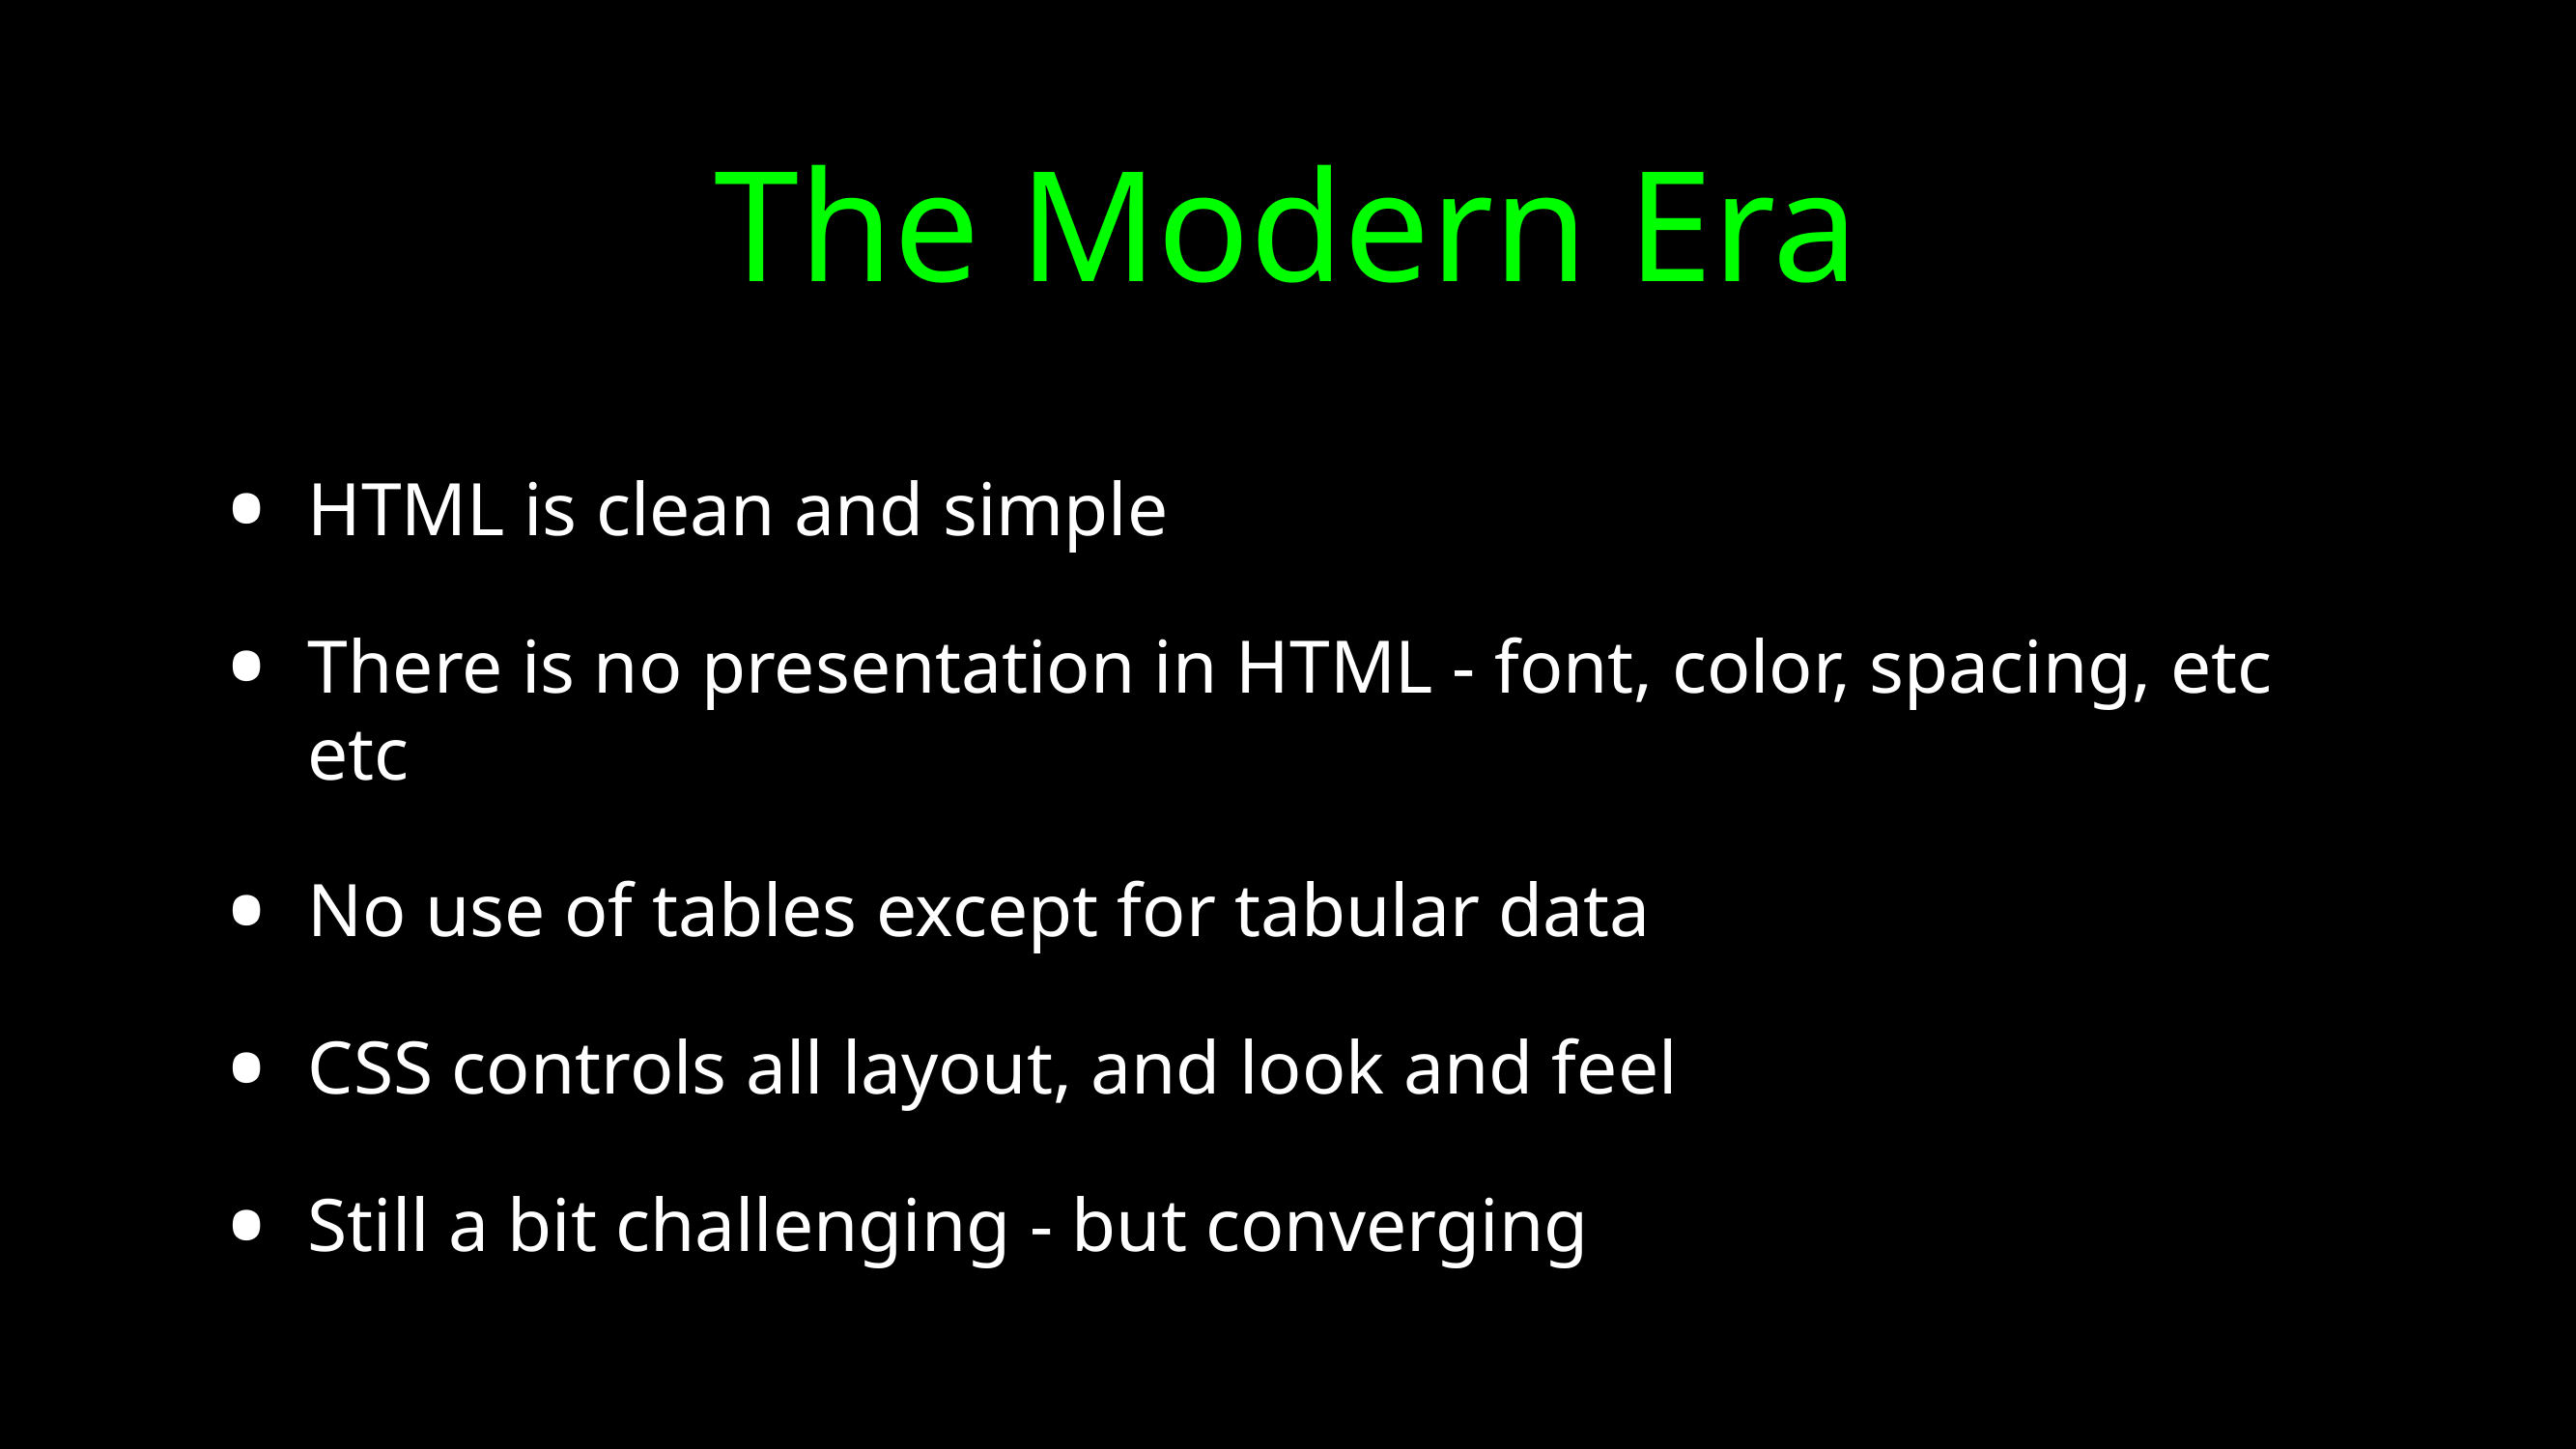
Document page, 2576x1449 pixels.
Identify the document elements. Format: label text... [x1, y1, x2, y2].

list HTML is clean and simple There is no presentation in HTML - font, color, spacing, etc etc No use of tables except for tabular data CSS controls all layout, and look and feel Still a bit challenging - but converging [183, 412, 2392, 1317]
title The Modern Era [183, 38, 2392, 403]
